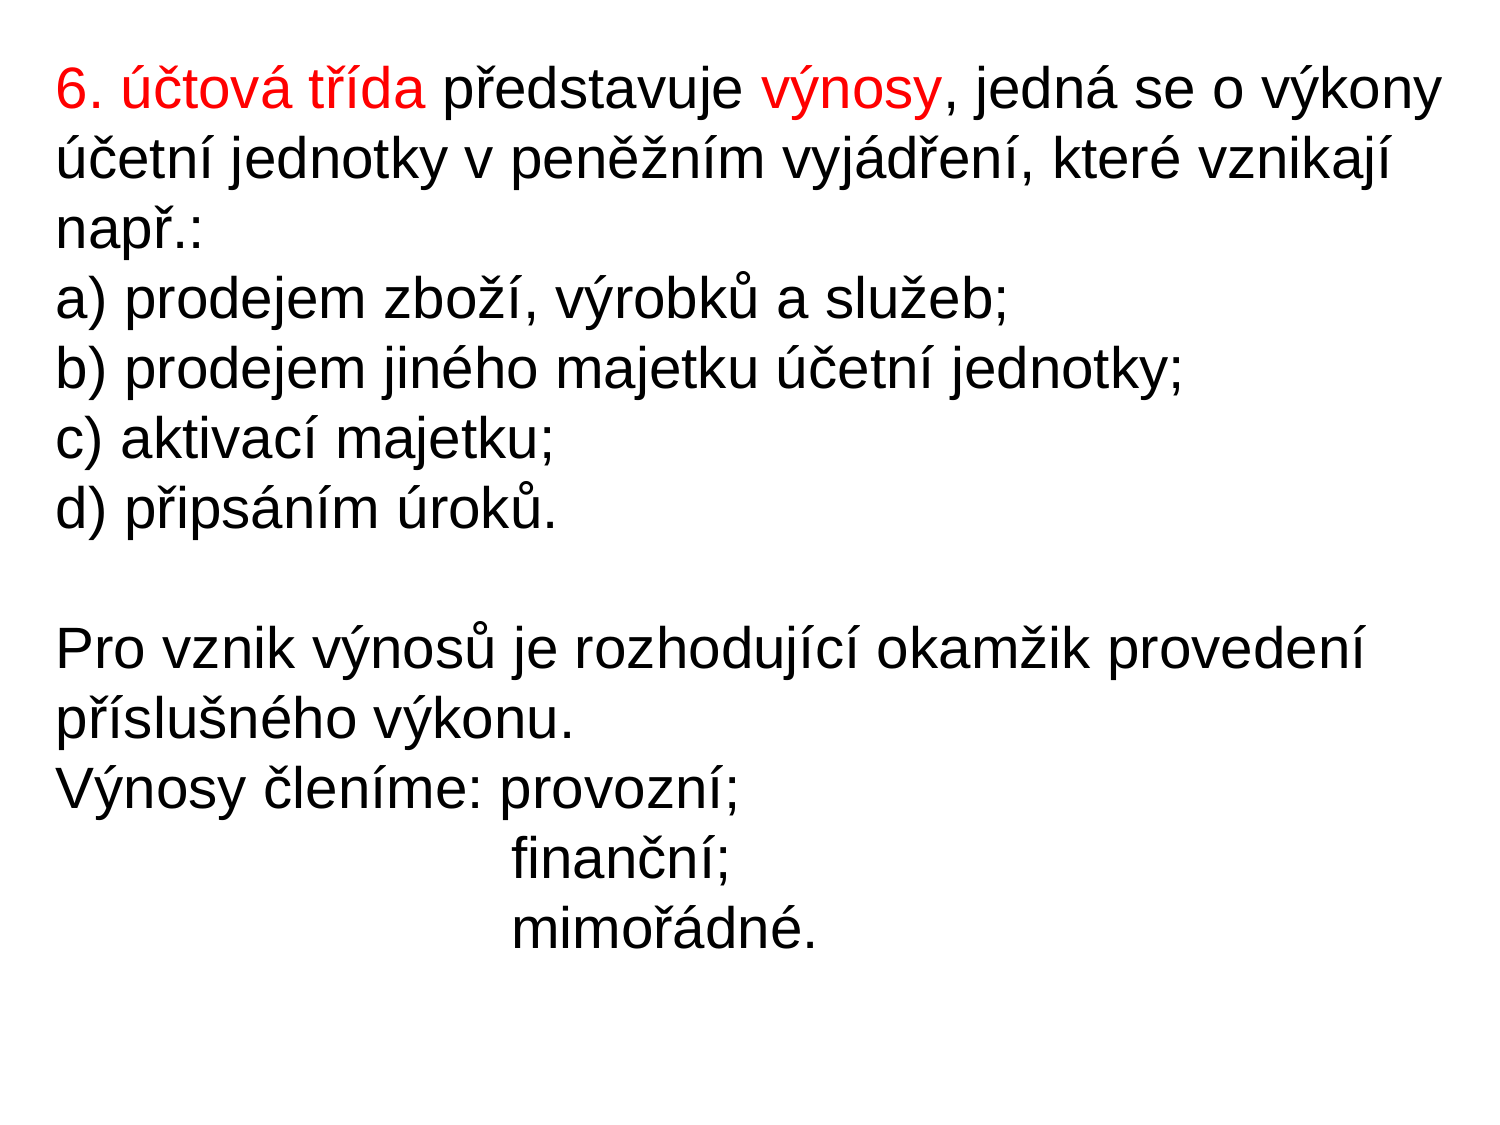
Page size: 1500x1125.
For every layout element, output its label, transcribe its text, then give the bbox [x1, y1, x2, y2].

text_box 6. účtová třída představuje výnosy, jedná se o výkony účetní jednotky v peněžním vyjádření, které vznikají např.: prodejem zboží, výrobků a služeb; prodejem jiného majetku účetní jednotky; aktivací majetku; připsáním úroků. Pro vznik výnosů je rozhodující okamžik provedení příslušného výkonu. Výnosy členíme: provozní; finanční; mimořádné. [41, 42, 1459, 1038]
